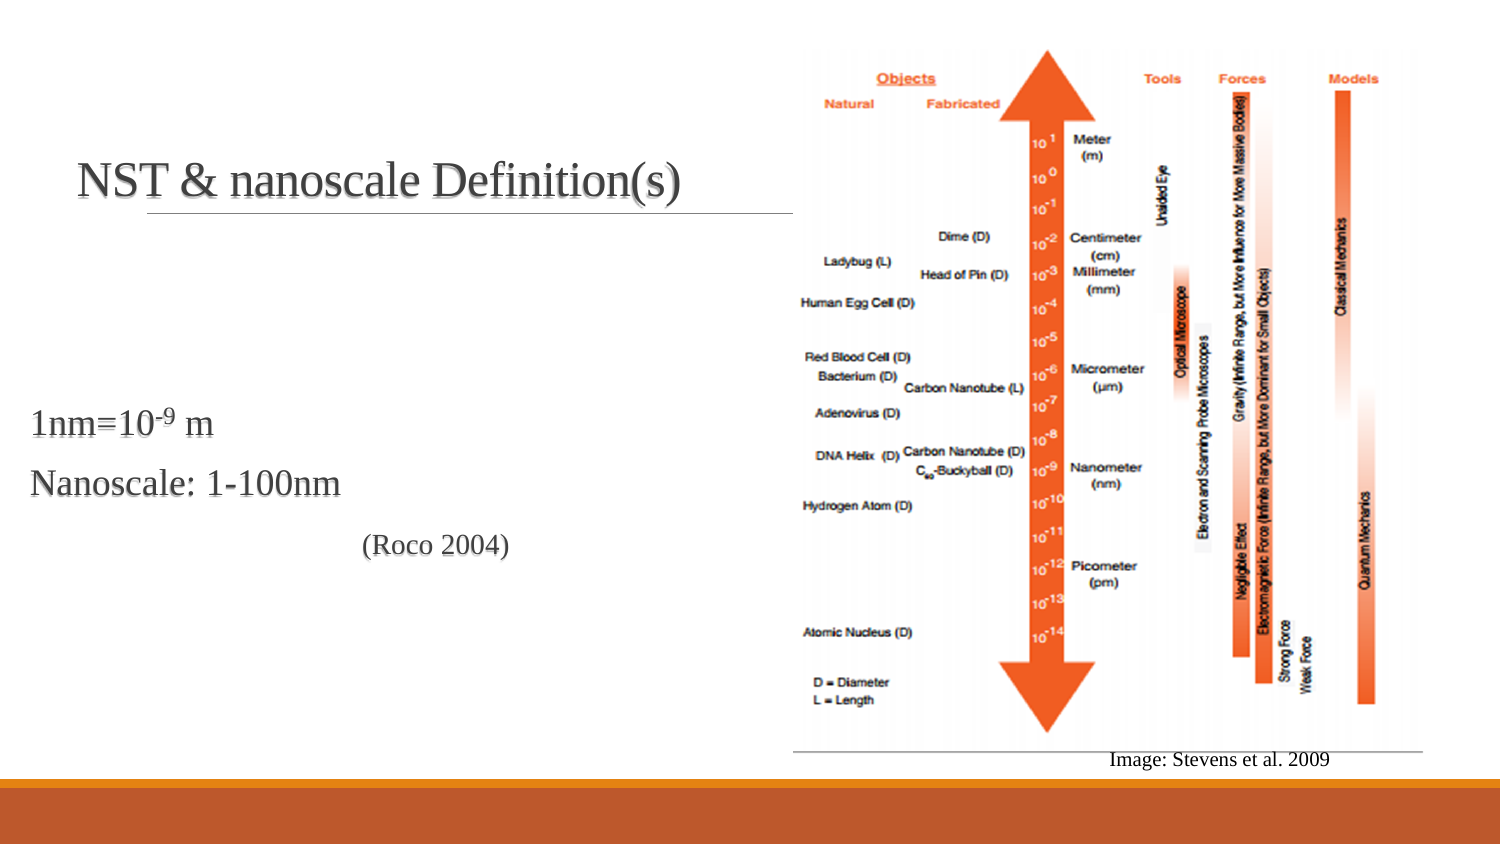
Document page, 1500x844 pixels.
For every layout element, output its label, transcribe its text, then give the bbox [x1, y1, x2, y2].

picture [793, 49, 1425, 752]
list 1nm=10-9 m Nanoscale: 1-100nm (Roco 2004) [29, 213, 1477, 783]
title NST & nanoscale Definition(s) [61, 35, 794, 213]
text_box Image: Stevens et al. 2009 [1094, 738, 1367, 779]
